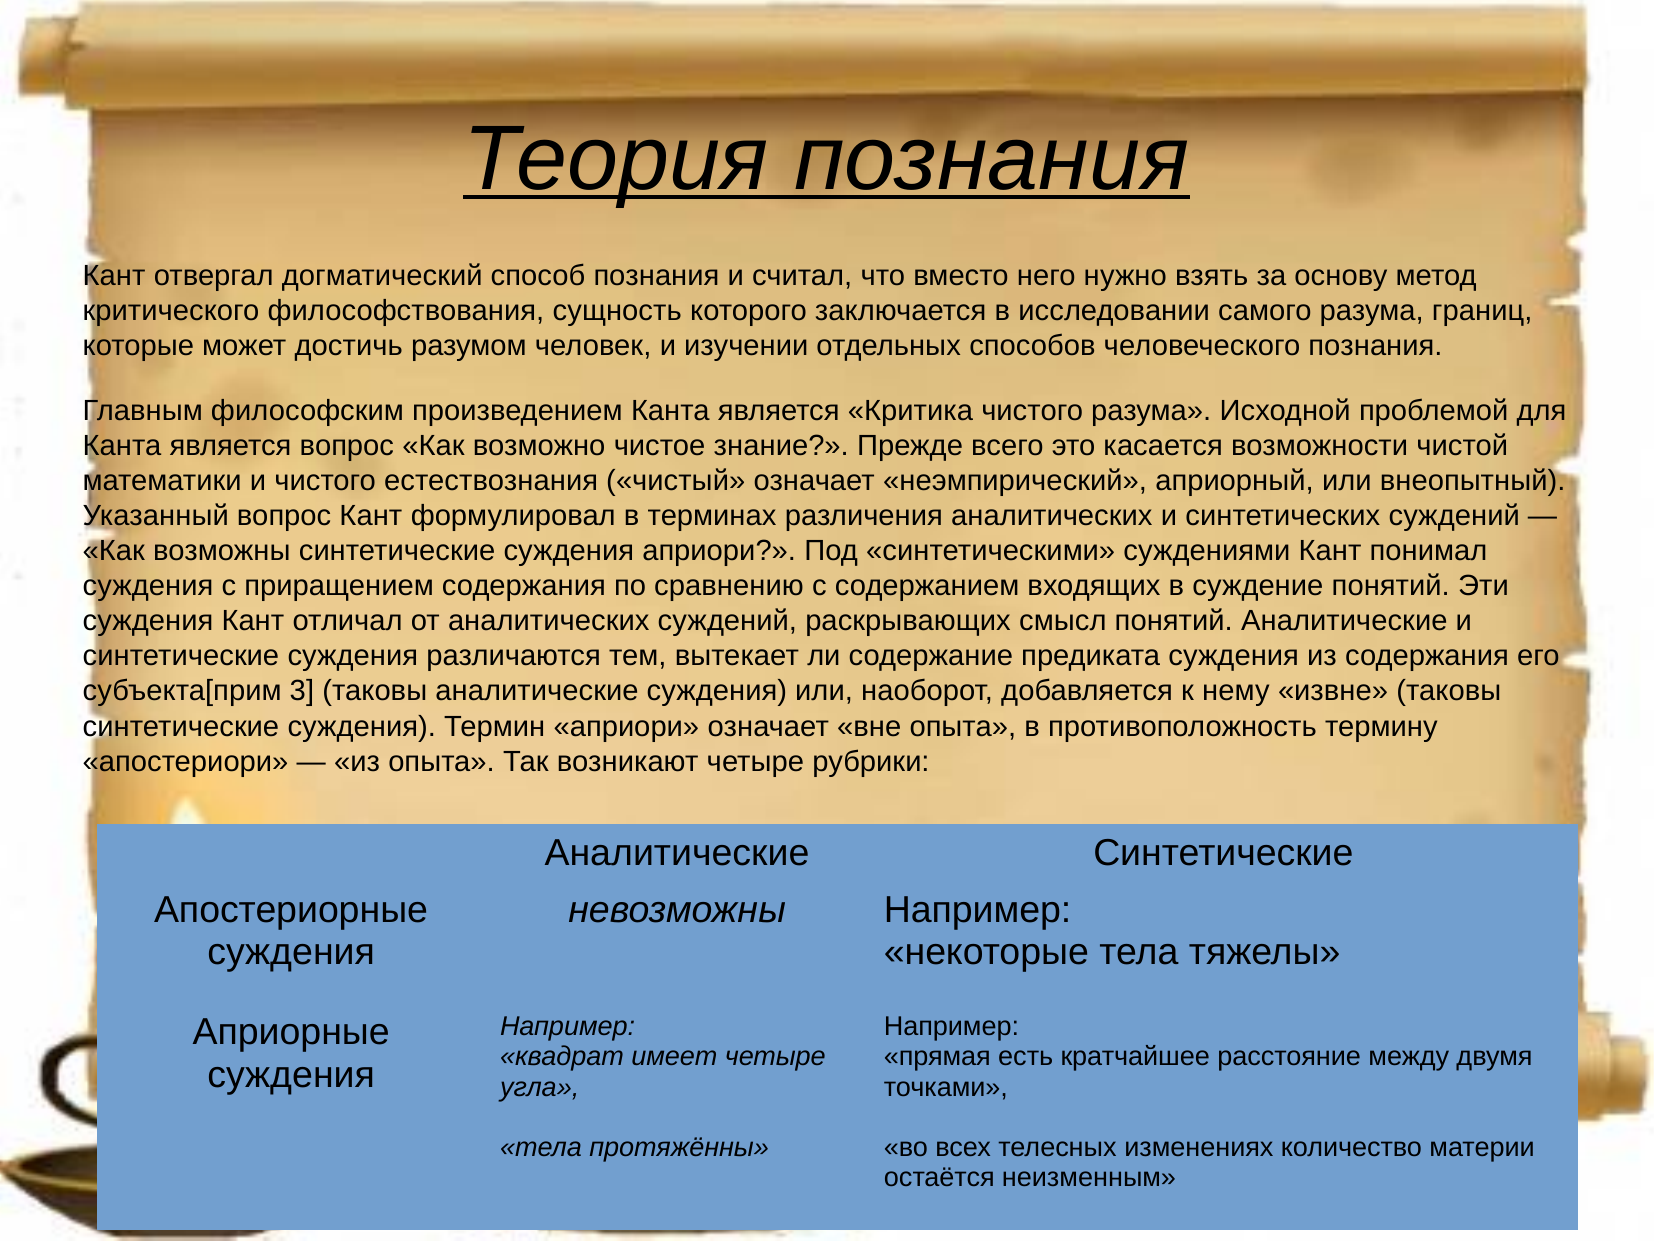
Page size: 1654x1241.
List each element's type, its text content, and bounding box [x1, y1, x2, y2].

title Теория познания [82, 49, 1571, 256]
table_cell Например: «прямая есть кратчайшее расстояние между двумя точками», «во всех телесных изменениях количество материи остаётся неизменным» [869, 1004, 1578, 1230]
table_header Синтетические [869, 824, 1578, 881]
table_cell Например: «квадрат имеет четыре угла», «тела протяжённы» [485, 1004, 869, 1230]
table_header [97, 824, 485, 881]
table_cell Апостериорные суждения [97, 881, 485, 1004]
table_cell Априорные суждения [97, 1004, 485, 1230]
list Кант отвергал догматический способ познания и считал, что вместо него нужно взять за основу метод критического философствования, сущность которого заключается в исследовании самого разума, границ, которые может достичь разумом человек, и изучении отдельных способов человеческого познания. Главным философским произведением Канта является «Критика чистого разума». Исходной проблемой для Канта является вопрос «Как возможно чистое знание?». Прежде всего это касается возможности чистой математики и чистого естествознания («чистый» означает «неэмпирический», априорный, или внеопытный). Указанный вопрос Кант формулировал в терминах различения аналитических и синтетических суждений — «Как возможны синтетические суждения априори?». Под «синтетическими» суждениями Кант понимал суждения с приращением содержания по сравнению с содержанием входящих в суждение понятий. Эти суждения Кант отличал от аналитических суждений, раскрывающих смысл понятий. Аналитические и синтетические суждения различаются тем, вытекает ли содержание предиката суждения из содержания его субъекта[прим 3] (таковы аналитические суждения) или, наоборот, добавляется к нему «извне» (таковы синтетические суждения). Термин «априори» означает «вне опыта», в противоположность термину «апостериори» — «из опыта». Так возникают четыре рубрики: [82, 256, 1571, 1075]
table_header Аналитические [485, 824, 869, 881]
table_cell невозможны [485, 881, 869, 1004]
picture [0, 0, 1654, 1241]
table_cell Например: «некоторые тела тяжелы» [869, 881, 1578, 1004]
